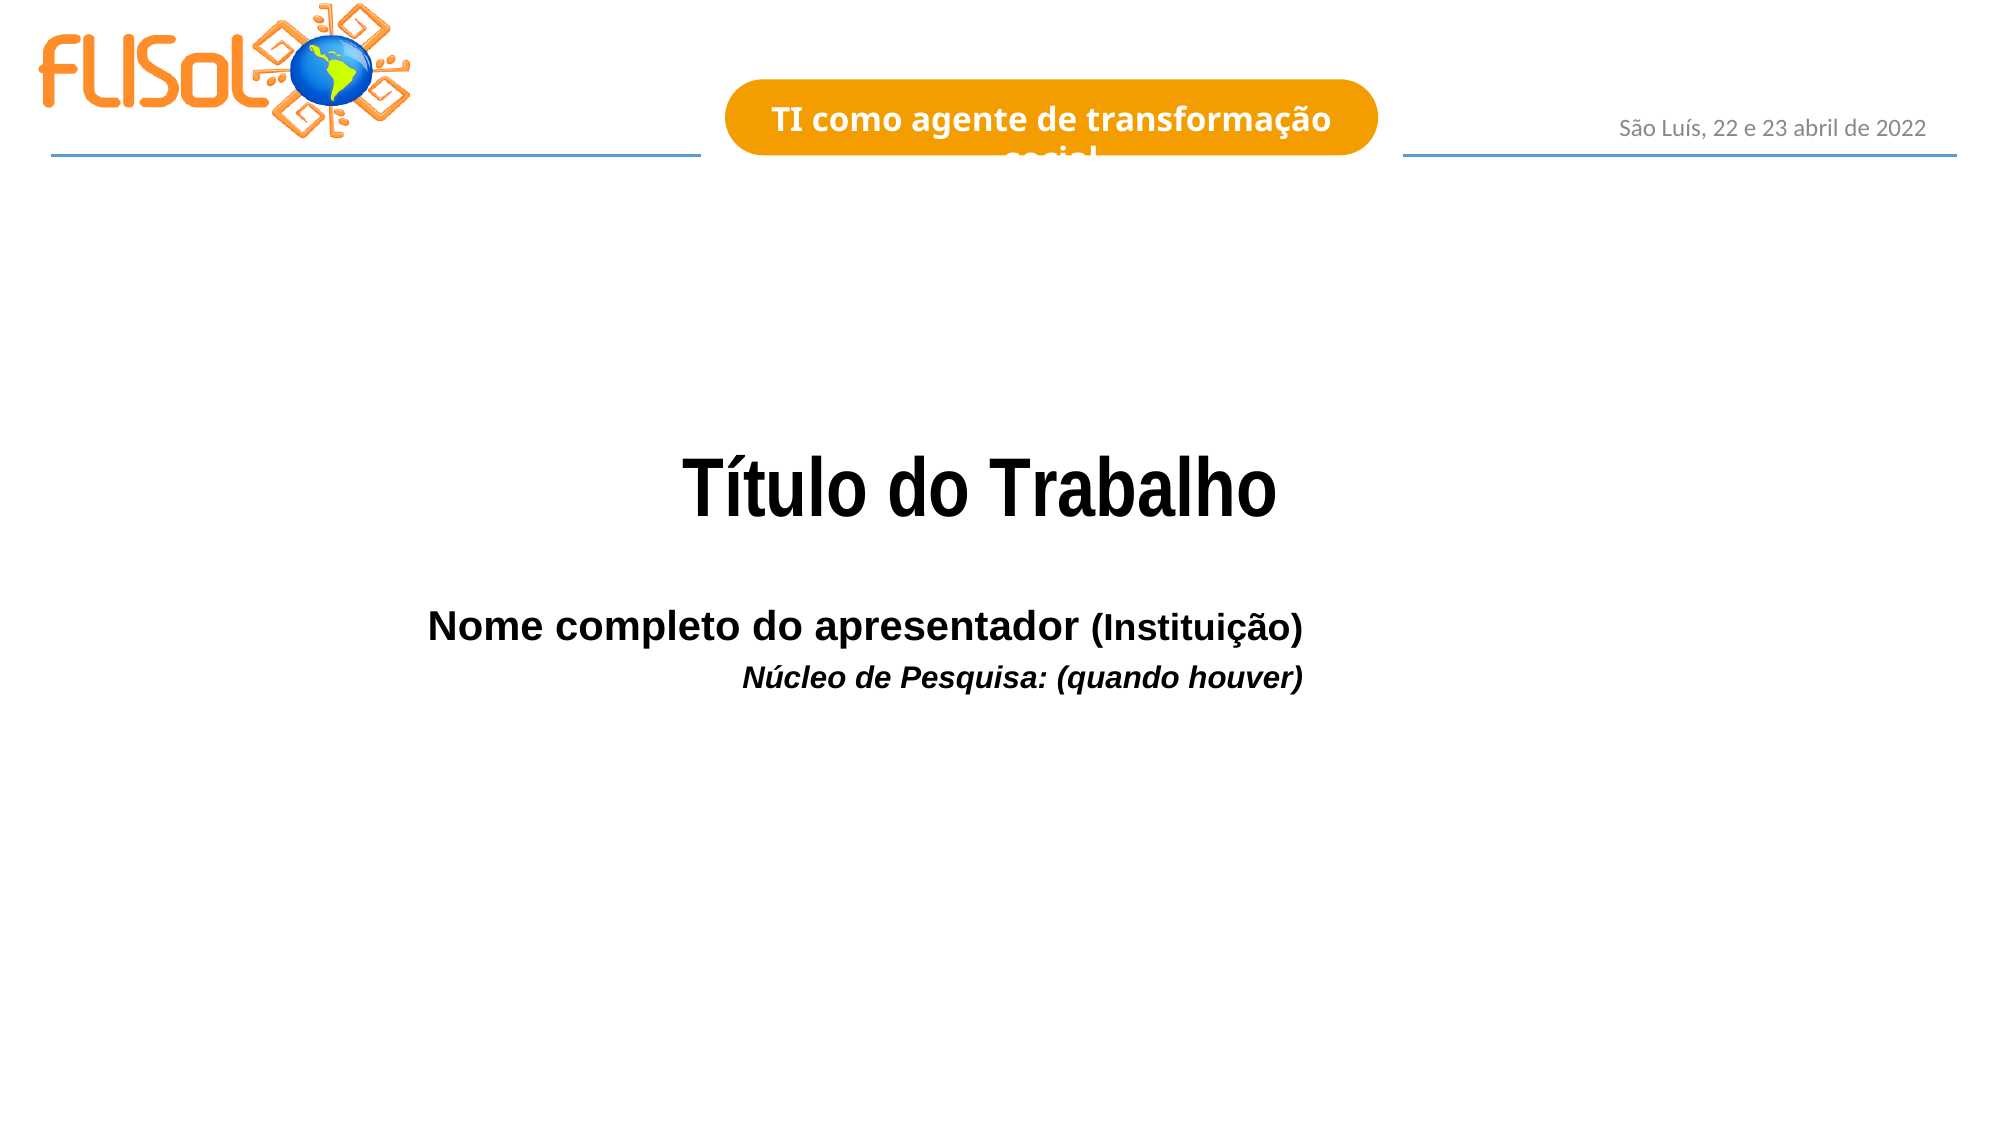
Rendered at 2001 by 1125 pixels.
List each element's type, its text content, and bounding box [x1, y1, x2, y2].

text_box Nome completo do apresentador (Instituição) Núcleo de Pesquisa: (quando houver) [413, 591, 1681, 988]
text_box Título do Trabalho [243, 445, 1719, 536]
